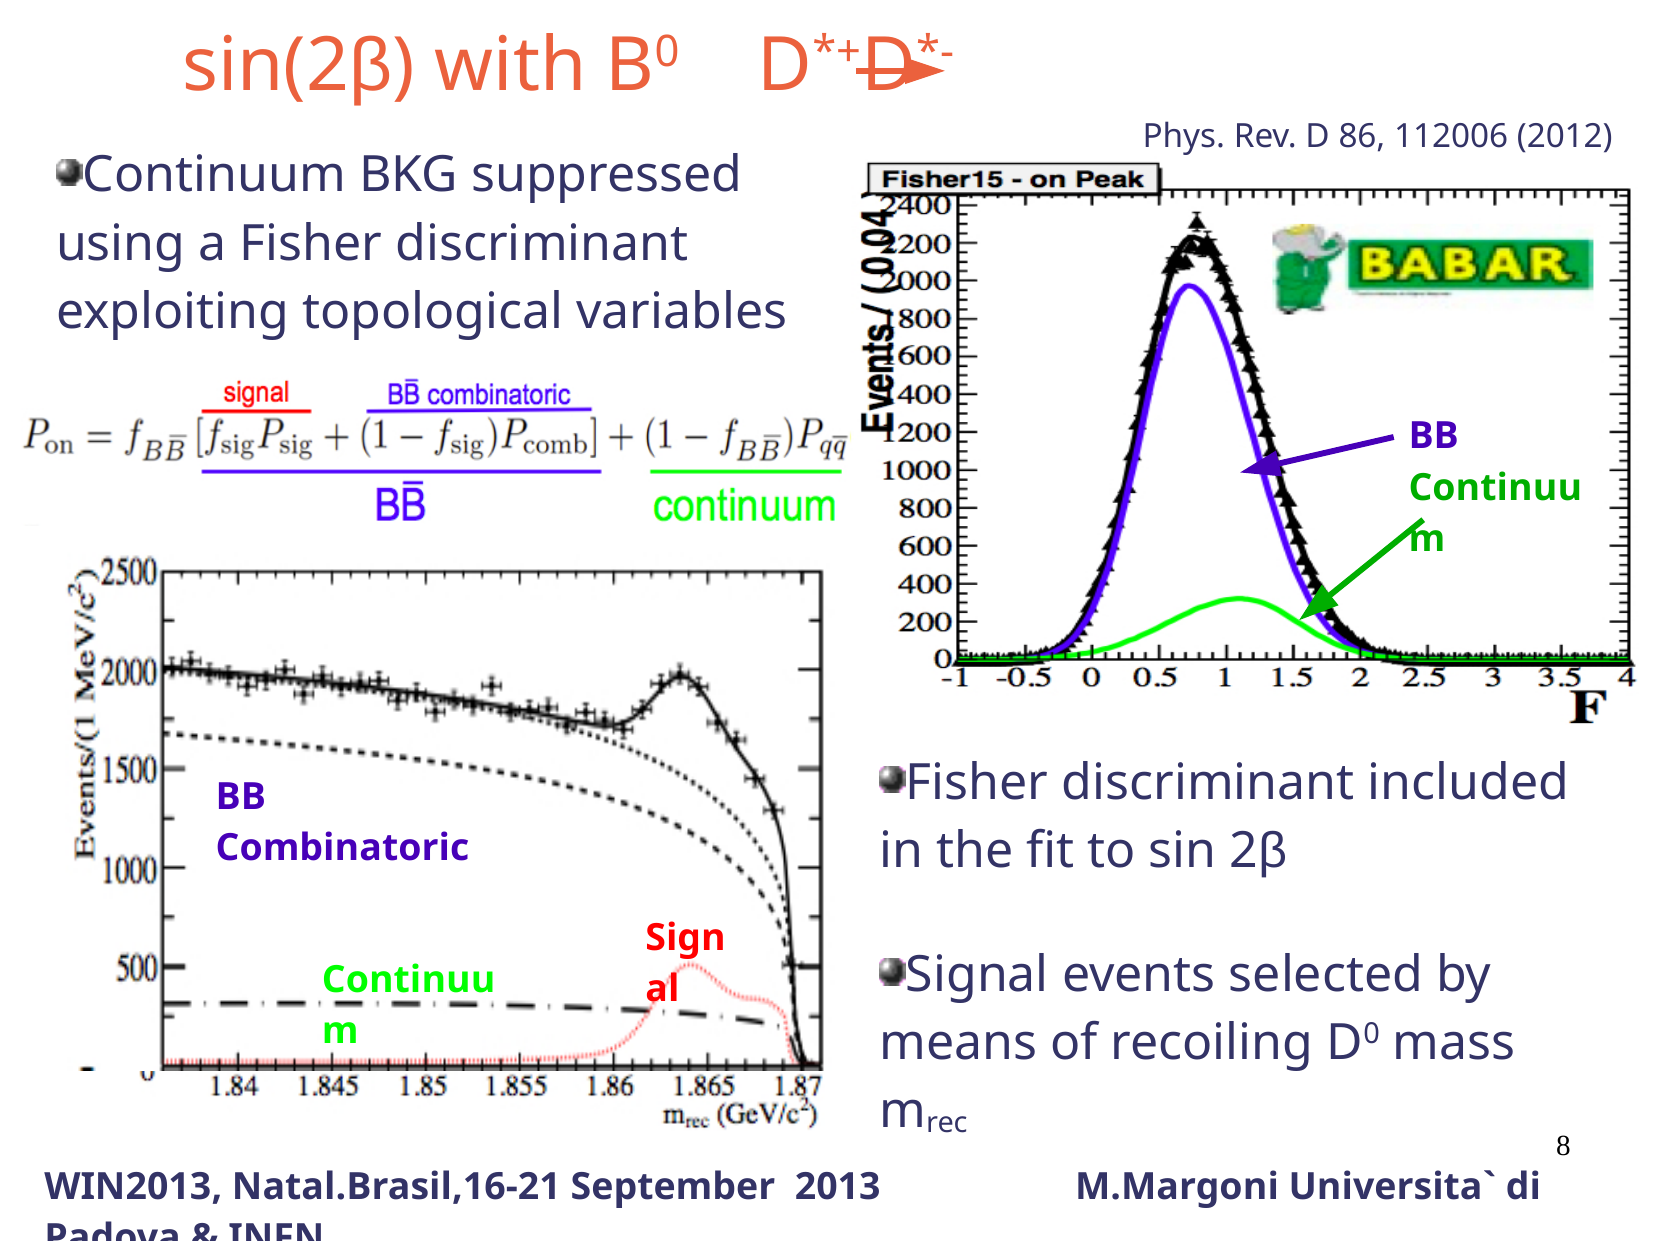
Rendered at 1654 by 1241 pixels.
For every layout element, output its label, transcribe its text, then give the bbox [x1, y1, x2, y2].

text_box Continuum [307, 944, 519, 1034]
text_box Continuum BKG suppressed using a Fisher discriminant exploiting topological variables [41, 130, 857, 377]
text_box Fisher discriminant included in the fit to sin 2β Signal events selected by means of recoiling D0 mass mrec [864, 738, 1630, 1128]
text_box BB Continuum [1393, 401, 1630, 532]
text_box WIN2013, Natal.Brasil,16-21 September 2013 M.Margoni Universita` di Padova & INFN [29, 1151, 1625, 1225]
picture [0, 147, 1654, 1143]
text_box BB Combinatoric [200, 761, 526, 835]
text_box sin(2β) with B0 D*+D*- [11, 2, 1642, 377]
text_box Signal [630, 903, 762, 1036]
text_box Phys. Rev. D 86, 112006 (2012) [1127, 105, 1654, 172]
